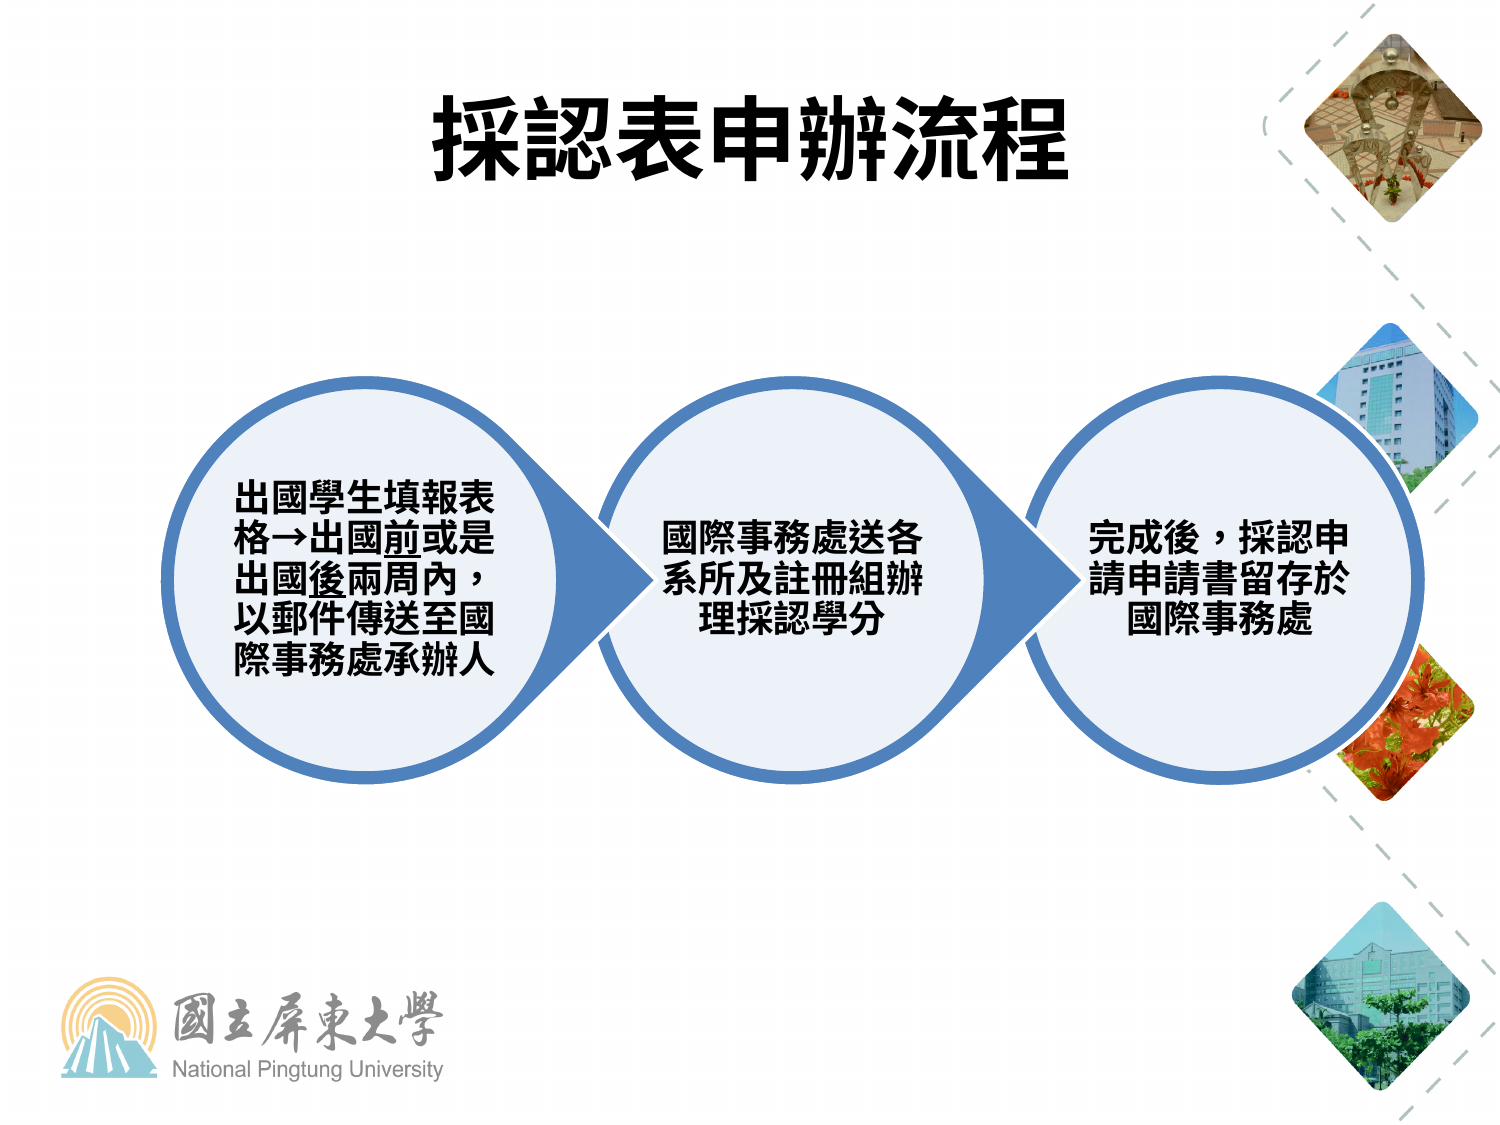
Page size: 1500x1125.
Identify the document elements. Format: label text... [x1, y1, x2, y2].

text_box [158, 373, 1427, 788]
title 採認表申辦流程 [76, 42, 1427, 231]
text_box 國際事務處送各系所及註冊組辦理採認學分 [606, 387, 986, 774]
text_box 完成後，採認申請申請書留存於國際事務處 [1033, 387, 1414, 774]
text_box 出國學生填報表格→出國前或是出國後兩周內，以郵件傳送至國際事務處承辦人 [171, 387, 559, 774]
